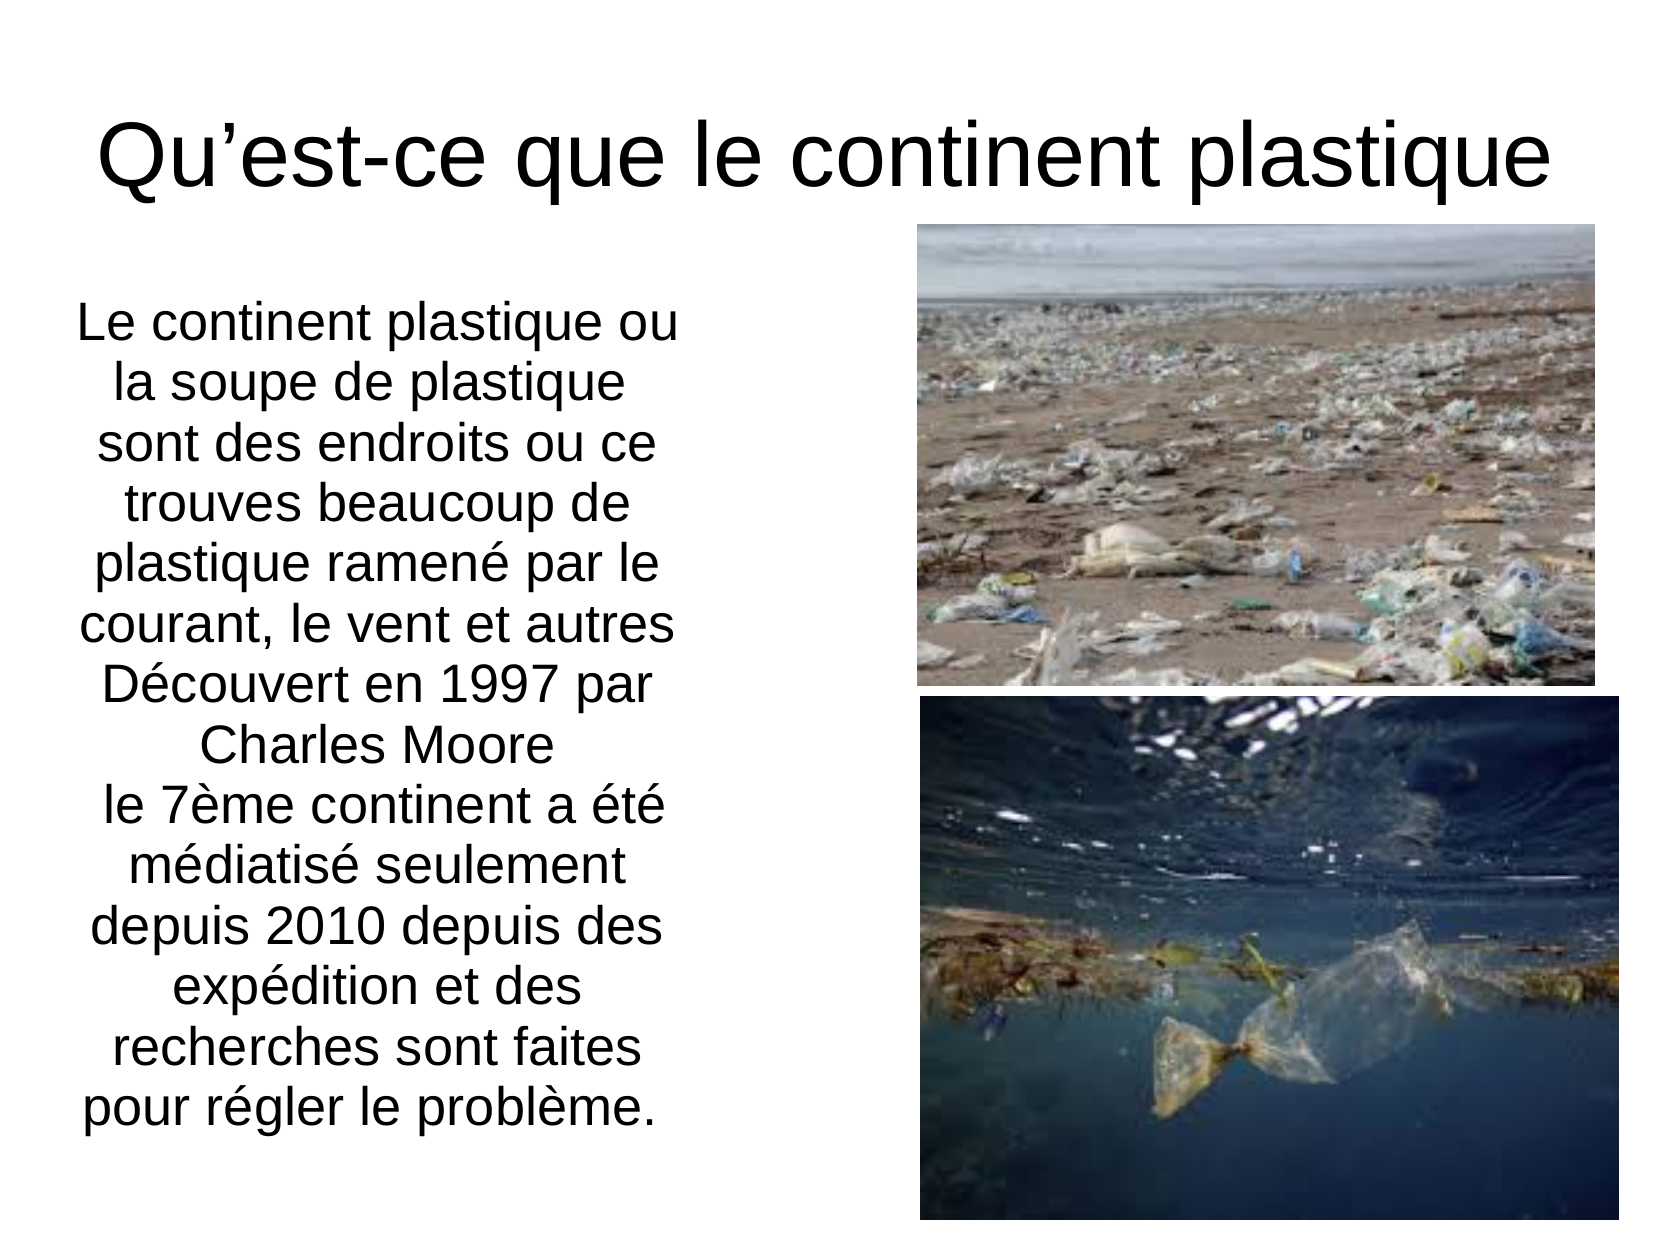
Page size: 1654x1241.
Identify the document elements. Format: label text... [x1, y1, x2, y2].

title Qu’est-ce que le continent plastique [82, 49, 1571, 257]
picture [920, 696, 1619, 1220]
picture [917, 224, 1595, 686]
subtitle Le continent plastique ou la soupe de plastique sont des endroits ou ce trouves beaucoup de plastique ramené par le courant, le vent et autres Découvert en 1997 par Charles Moore le 7ème continent a été médiatisé seulement depuis 2010 depuis des expédition et des recherches sont faites pour régler le problème. [59, 256, 697, 1170]
